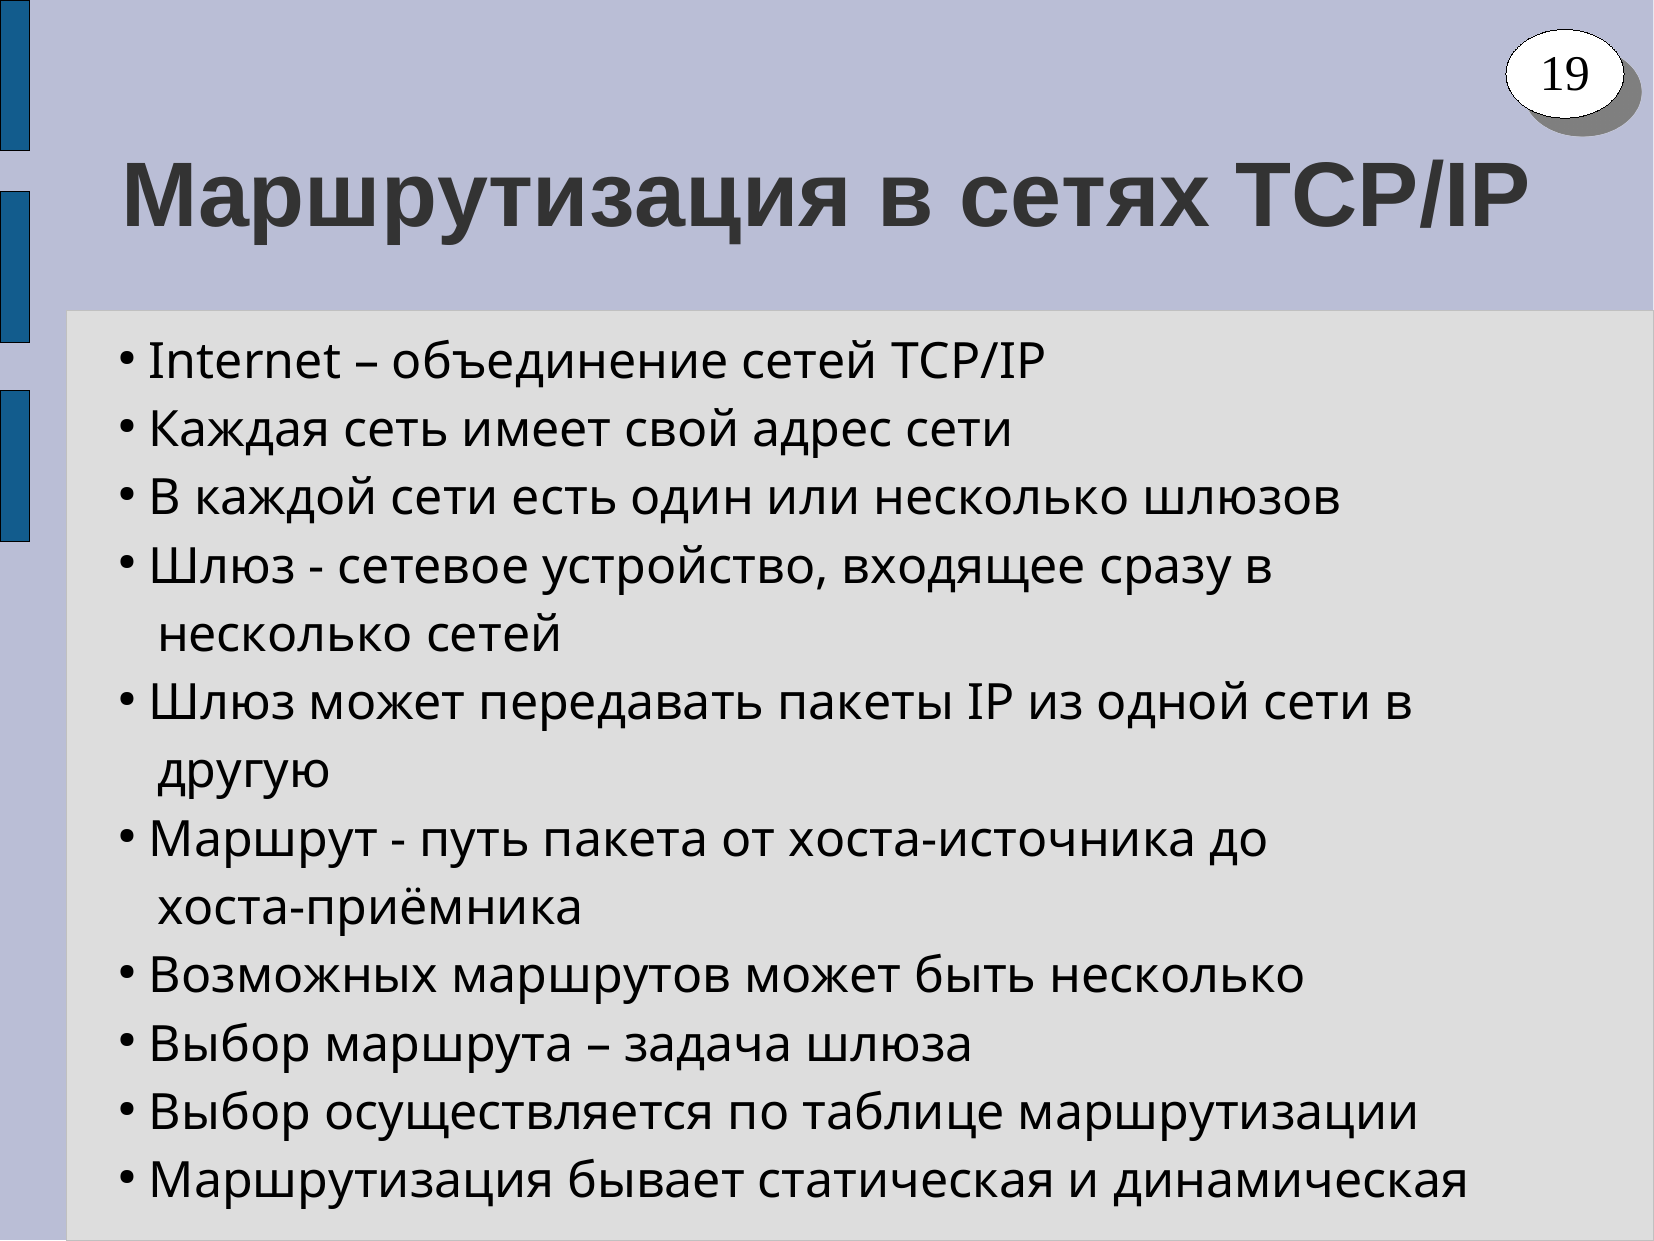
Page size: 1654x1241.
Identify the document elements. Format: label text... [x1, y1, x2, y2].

title Маршрутизация в сетях TCP/IP [121, 91, 1534, 299]
text_box 19 [1505, 29, 1625, 119]
text_box Internet – объединение сетей TCP/IP Каждая сеть имеет свой адрес сети В каждой сети есть один или несколько шлюзов Шлюз - сетевое устройство, входящее сразу в несколько сетей Шлюз может передавать пакеты IP из одной сети в другую Маршрут - путь пакета от хоста-источника до хоста-приёмника Возможных маршрутов может быть несколько Выбор маршрута – задача шлюза Выбор осуществляется по таблице маршрутизации Маршрутизация бывает статическая и динамическая [118, 324, 1625, 1082]
